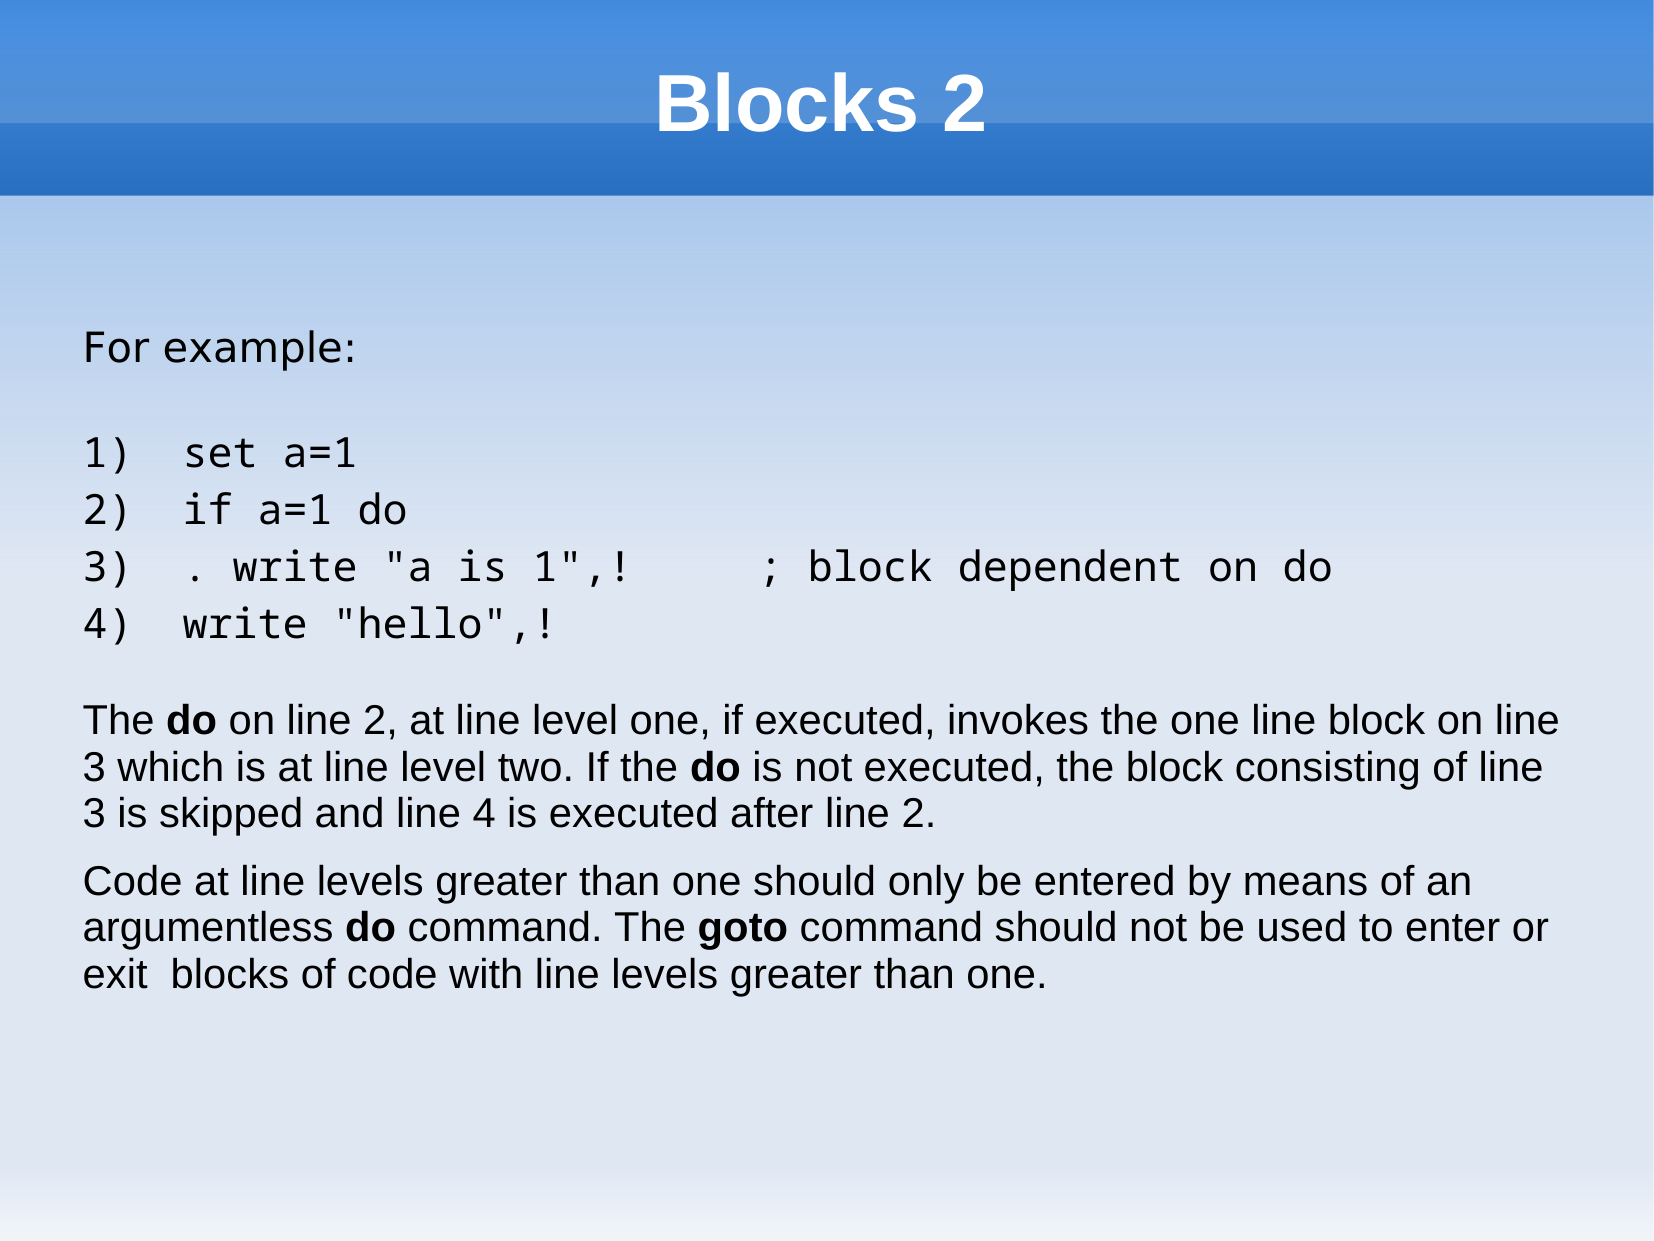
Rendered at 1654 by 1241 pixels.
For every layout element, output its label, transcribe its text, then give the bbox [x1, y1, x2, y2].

picture [0, 0, 1654, 1241]
subtitle For example: set a=1 if a=1 do . write "a is 1",! ; block dependent on do write "hello",! The do on line 2, at line level one, if executed, invokes the one line block on line 3 which is at line level two. If the do is not executed, the block consisting of line 3 is skipped and line 4 is executed after line 2. Code at line levels greater than one should only be entered by means of an argumentless do command. The goto command should not be used to enter or exit blocks of code with line levels greater than one. [82, 290, 1571, 1109]
title Blocks 2 [76, 0, 1565, 208]
